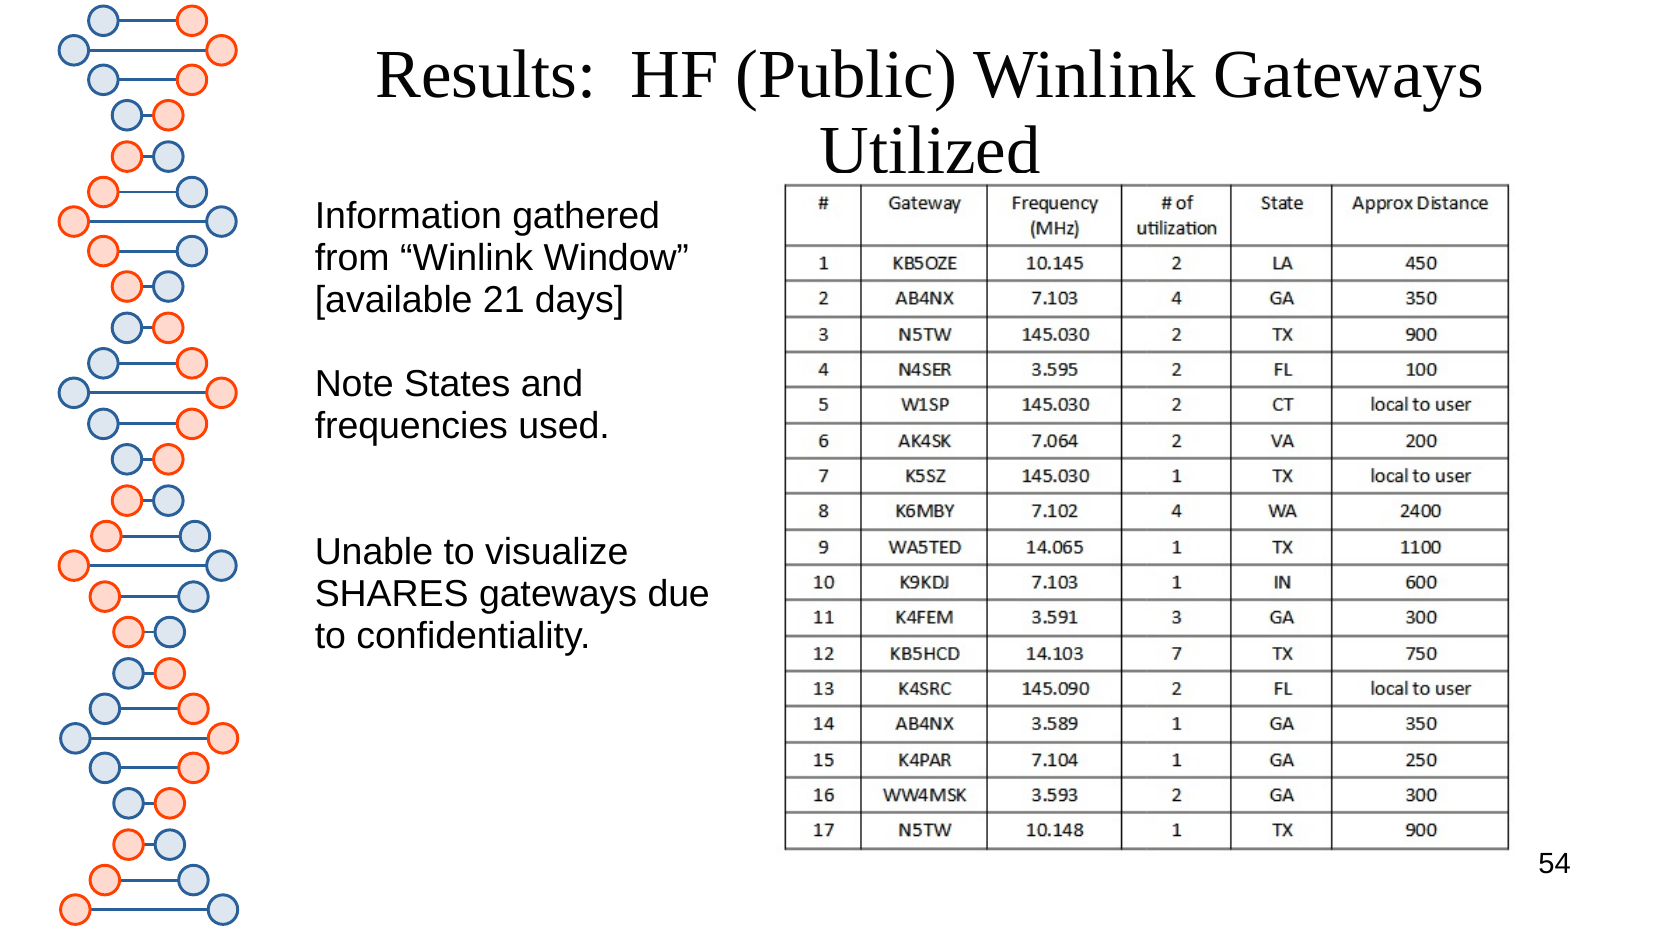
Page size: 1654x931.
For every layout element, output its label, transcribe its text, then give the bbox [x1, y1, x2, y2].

picture [775, 173, 1519, 863]
title Results: HF (Public) Winlink Gateways Utilized [265, 35, 1595, 189]
text_box Information gathered from “Winlink Window” [available 21 days] Note States and frequencies used. Unable to visualize SHARES gateways due to confidentiality. [300, 187, 751, 665]
